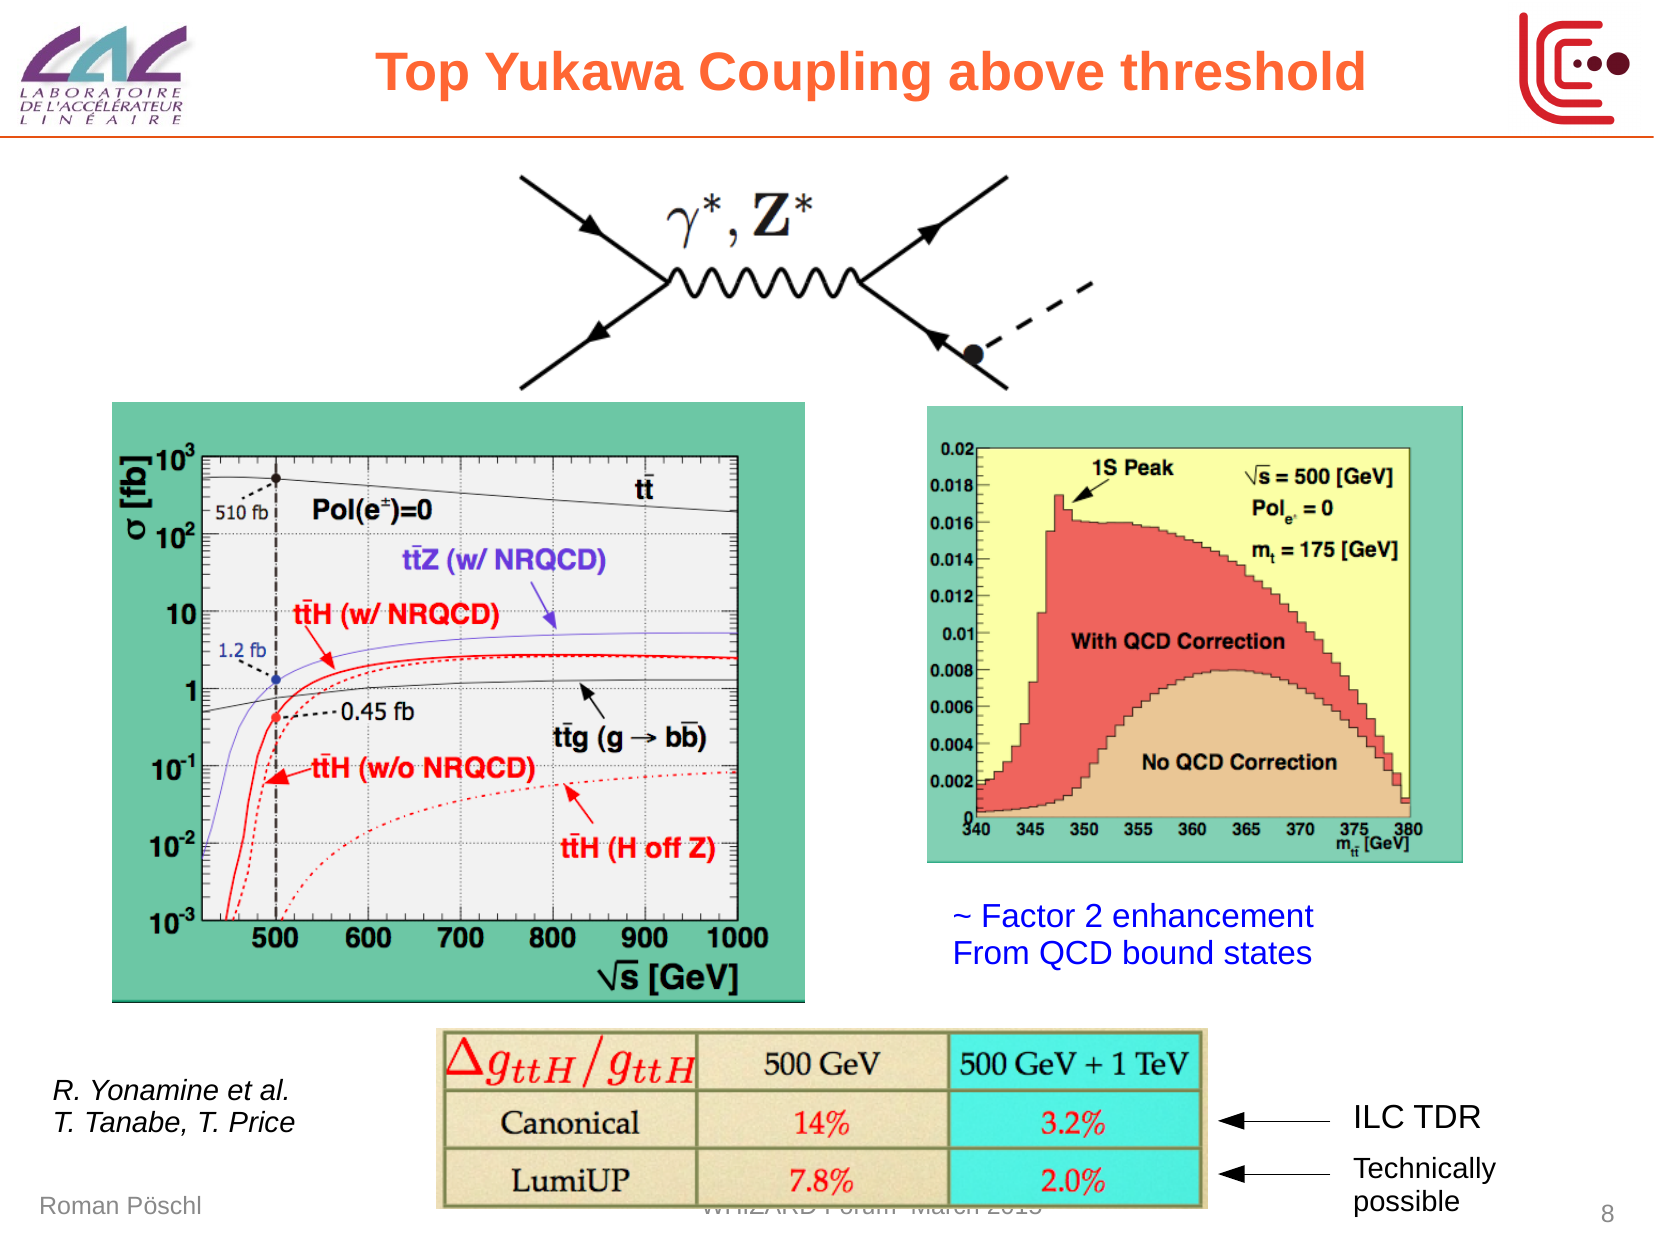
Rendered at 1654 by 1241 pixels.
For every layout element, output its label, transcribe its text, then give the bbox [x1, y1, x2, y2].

text_box R. Yonamine et al. T. Tanabe, T. Price [37, 1066, 349, 1149]
text_box ~ Factor 2 enhancement From QCD bound states [937, 889, 1384, 983]
picture [436, 1028, 1208, 1209]
picture [112, 139, 1463, 1003]
text_box ILC TDR [1338, 1091, 1500, 1144]
title Top Yukawa Coupling above threshold [128, 29, 1617, 113]
picture [1508, 2, 1641, 135]
picture [17, 22, 199, 127]
text_box Technically possible [1338, 1144, 1533, 1228]
